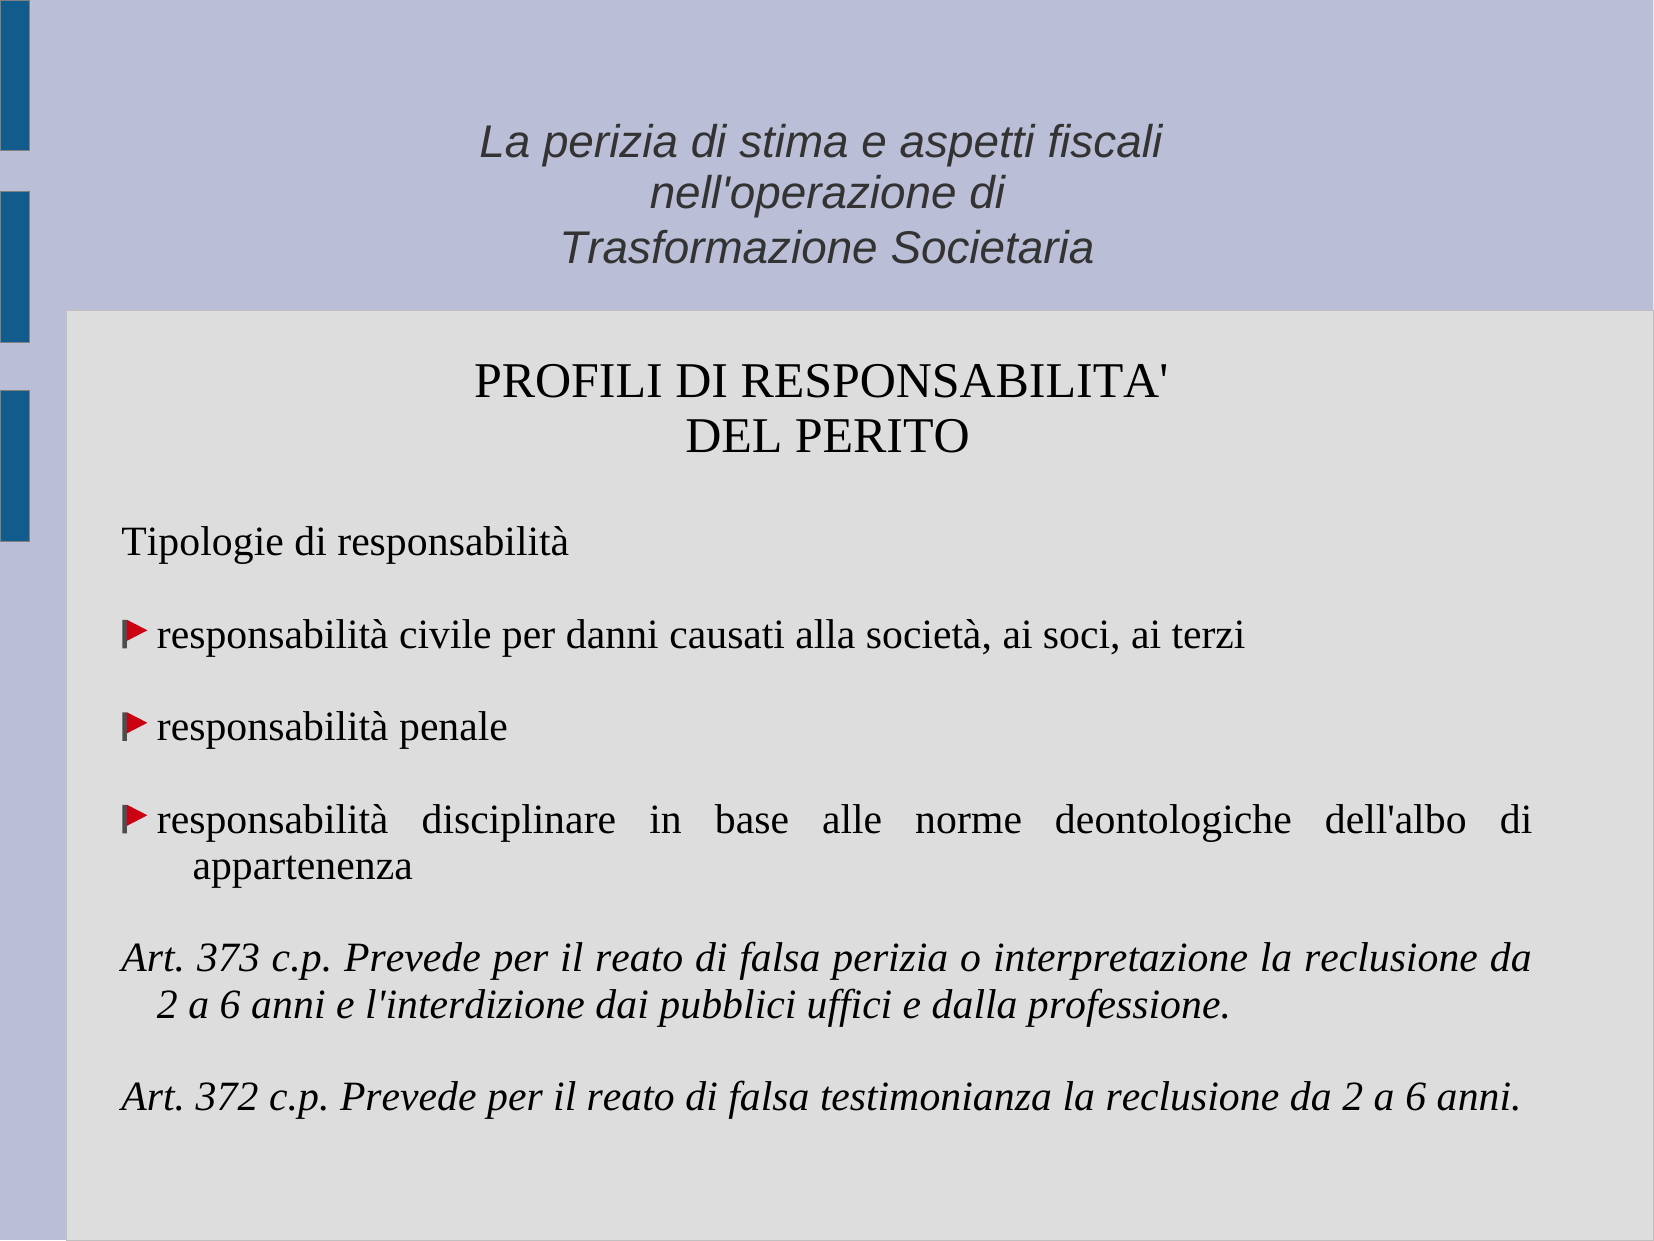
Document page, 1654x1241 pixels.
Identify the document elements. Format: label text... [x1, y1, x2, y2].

title La perizia di stima e aspetti fiscali nell'operazione di Trasformazione Societaria [121, 91, 1534, 285]
subtitle PROFILI DI RESPONSABILITA' DEL PERITO Tipologie di responsabilità responsabilità civile per danni causati alla società, ai soci, ai terzi responsabilità penale responsabilità disciplinare in base alle norme deontologiche dell'albo di appartenenza Art. 373 c.p. Prevede per il reato di falsa perizia o interpretazione la reclusione da 2 a 6 anni e l'interdizione dai pubblici uffici e dalla professione. Art. 372 c.p. Prevede per il reato di falsa testimonianza la reclusione da 2 a 6 anni. [121, 285, 1534, 1187]
